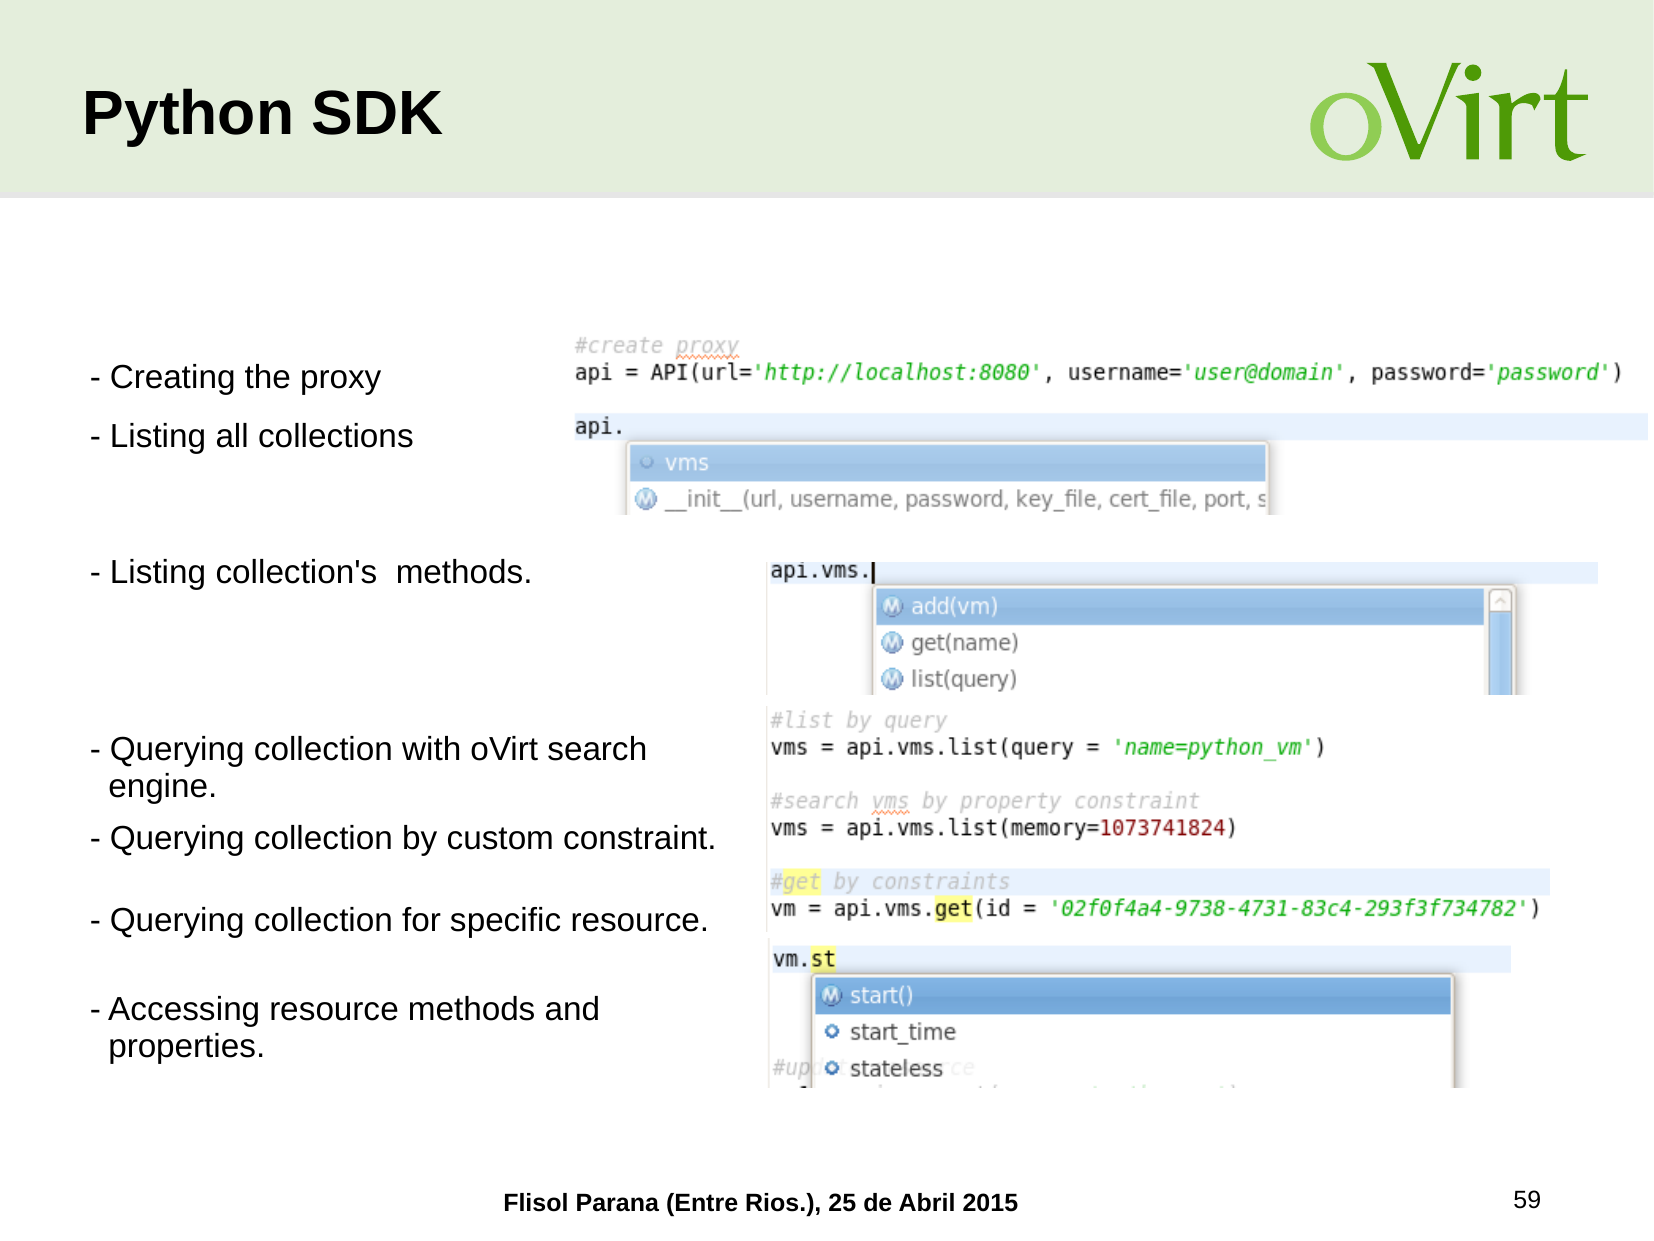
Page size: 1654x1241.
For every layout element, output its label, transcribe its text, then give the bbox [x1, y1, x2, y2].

title [82, 37, 1571, 225]
text_box - Accessing resource methods and properties. [75, 983, 751, 1072]
picture [572, 331, 1648, 515]
picture [762, 938, 1511, 1088]
text_box - Listing all collections [75, 410, 526, 463]
picture [766, 706, 1550, 933]
picture [766, 562, 1598, 695]
text_box - Querying collection by custom constraint. [75, 811, 751, 864]
text_box - Querying collection with oVirt search engine. [75, 723, 788, 813]
text_box - Querying collection for specific resource. [75, 894, 751, 947]
text_box - Creating the proxy [75, 351, 526, 404]
text_box - Listing collection's methods. [75, 546, 638, 598]
